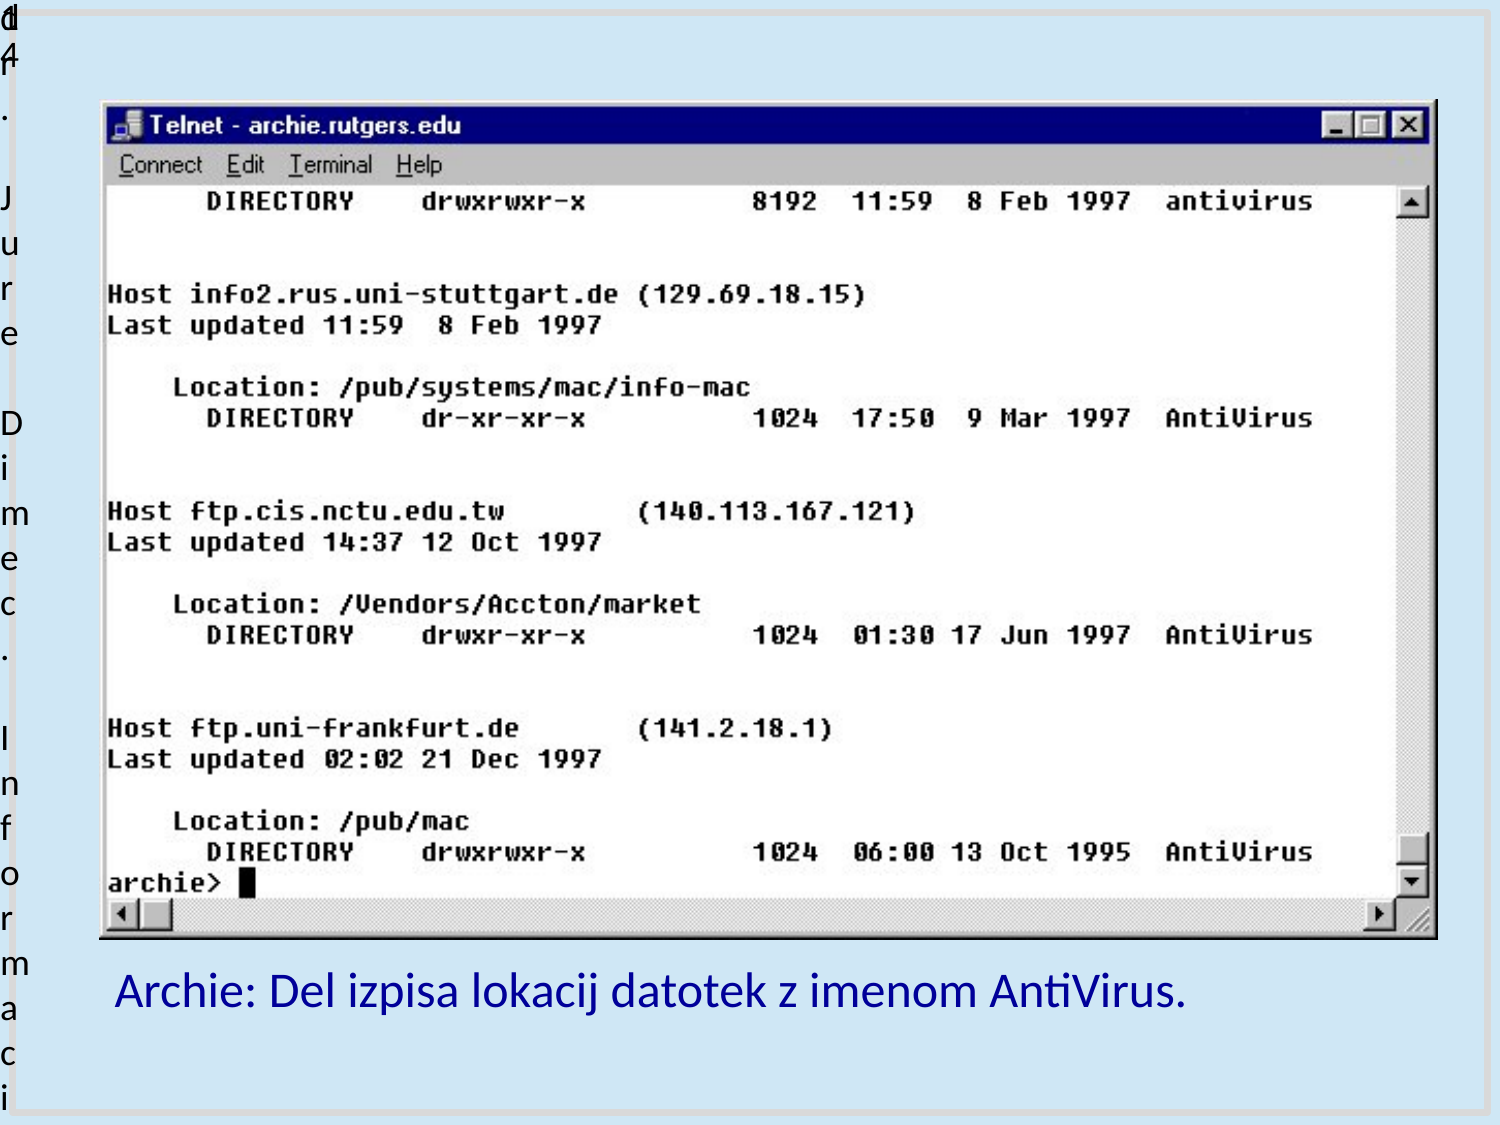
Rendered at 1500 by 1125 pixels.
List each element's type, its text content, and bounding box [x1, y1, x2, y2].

picture [99, 99, 1438, 940]
text_box Archie: Del izpisa lokacij datotek z imenom AntiVirus. [99, 949, 1388, 1025]
